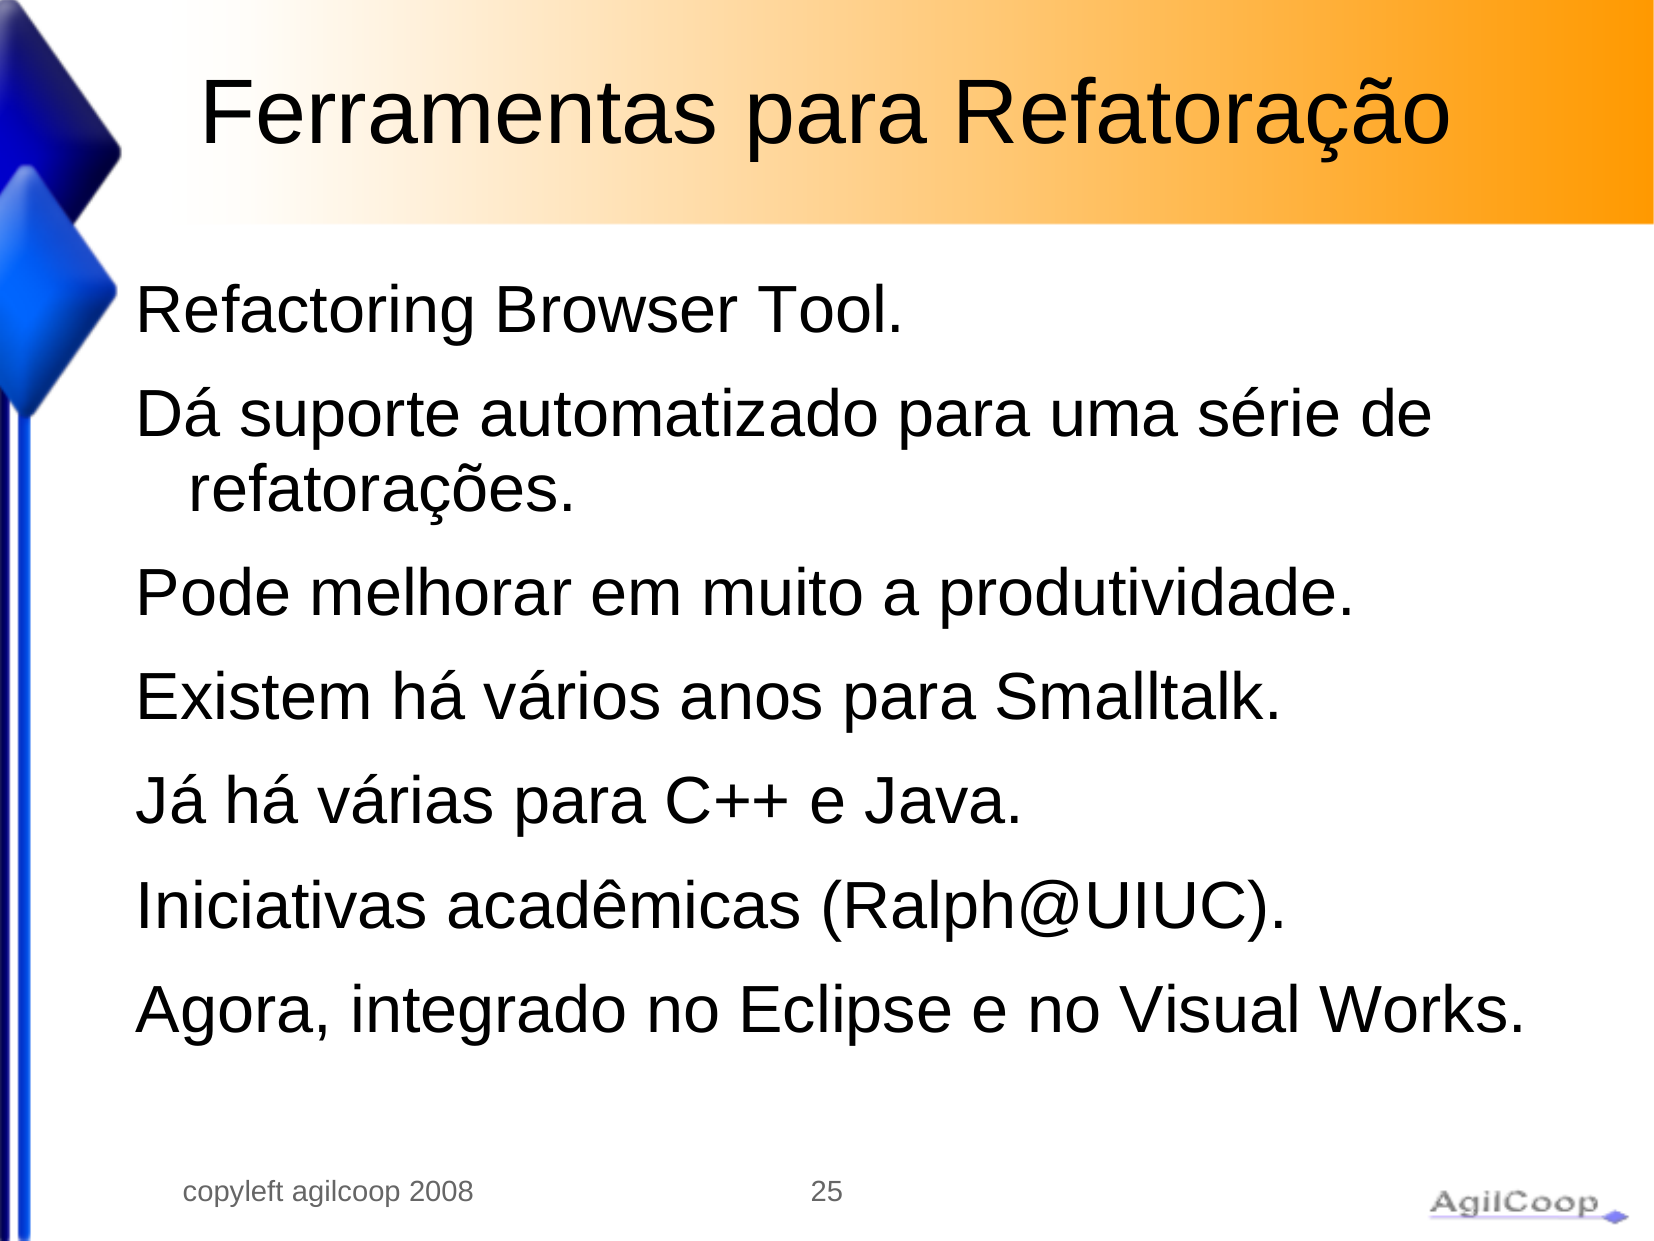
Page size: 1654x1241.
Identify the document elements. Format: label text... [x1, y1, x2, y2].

picture [0, 0, 1654, 1241]
list Refactoring Browser Tool. Dá suporte automatizado para uma série de refatorações. Pode melhorar em muito a produtividade. Existem há vários anos para Smalltalk. Já há várias para C++ e Java. Iniciativas acadêmicas (Ralph@UIUC). Agora, integrado no Eclipse e no Visual Works. [118, 271, 1607, 1123]
title Ferramentas para Refatoração [82, 8, 1571, 216]
